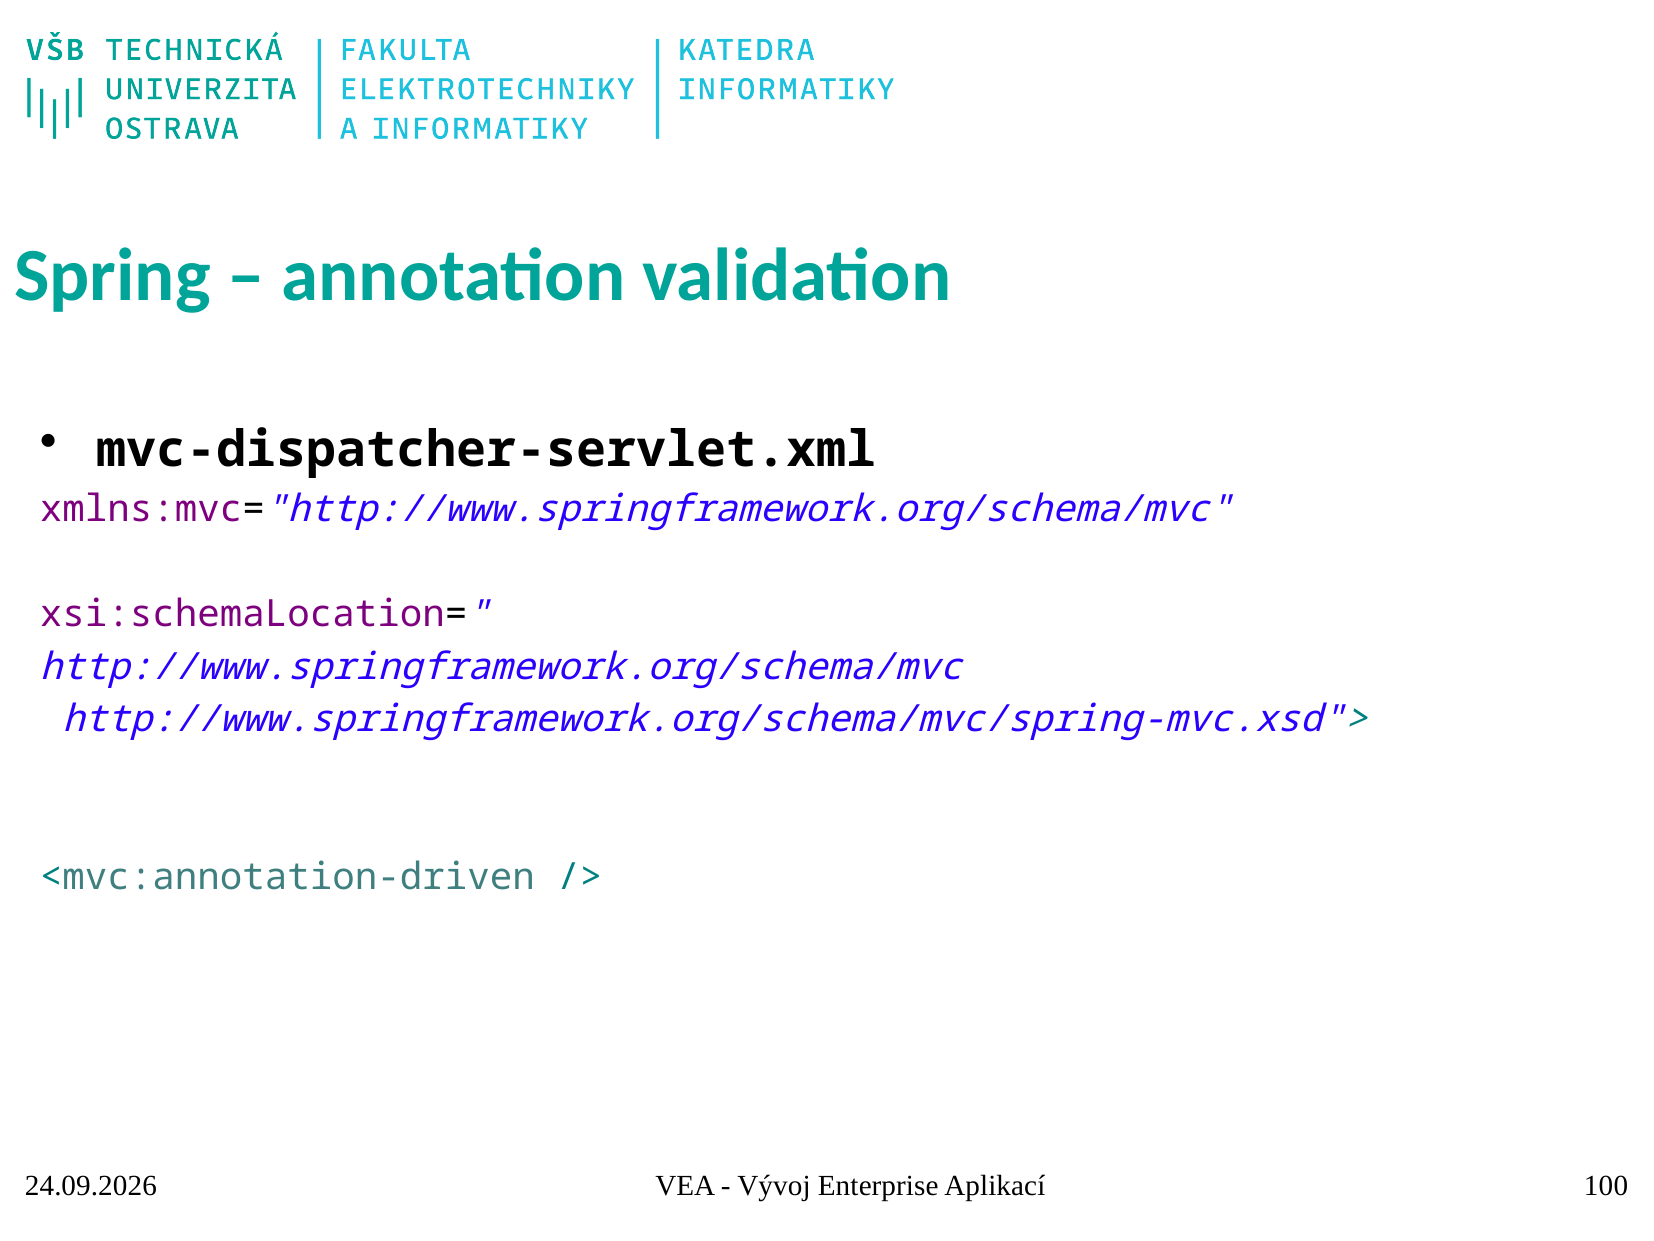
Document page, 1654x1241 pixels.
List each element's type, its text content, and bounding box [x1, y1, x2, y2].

title Spring – annotation validation [14, 165, 1619, 319]
list mvc-dispatcher-servlet.xml xmlns:mvc="http://www.springframework.org/schema/mvc" xsi:schemaLocation=" http://www.springframework.org/schema/mvc http://www.springframework.org/schema/mvc/spring-mvc.xsd"> <mvc:annotation-driven /> [24, 354, 1629, 1146]
picture [26, 31, 894, 139]
